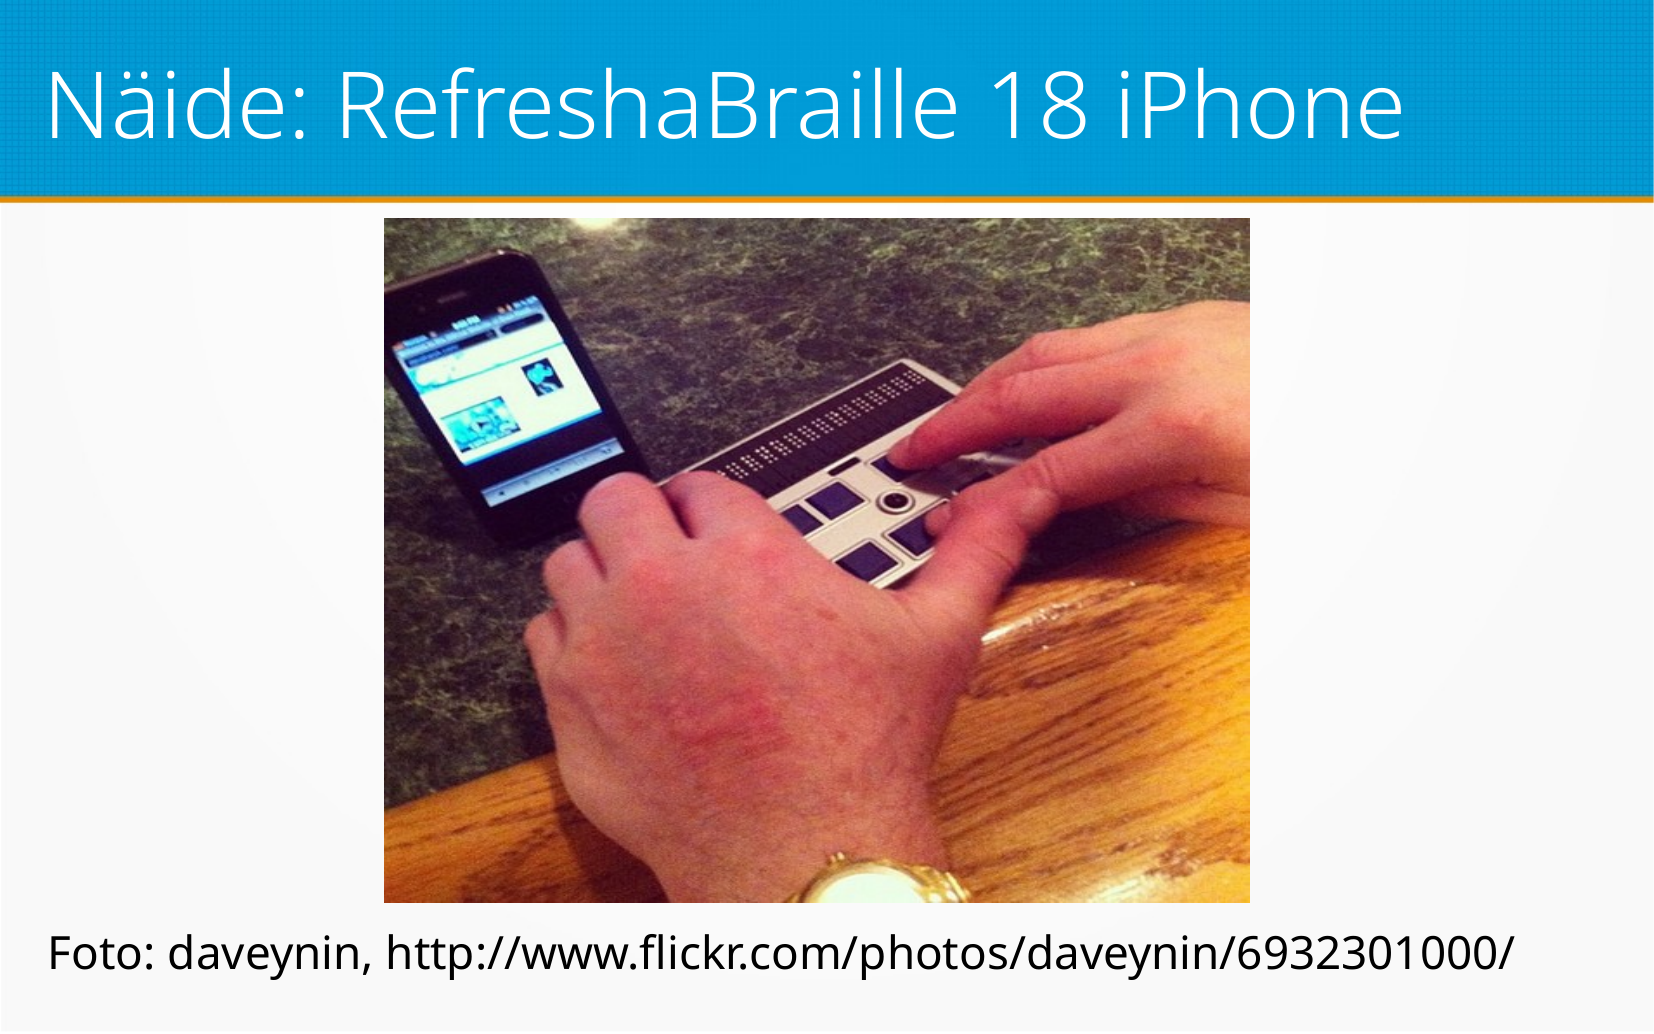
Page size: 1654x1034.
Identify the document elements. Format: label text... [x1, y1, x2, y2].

text_box Foto: daveynin, http://www.flickr.com/photos/daveynin/6932301000/ [41, 918, 1623, 984]
title Näide: RefreshaBraille 18 iPhone [43, 0, 1619, 166]
picture [0, 195, 1654, 1034]
